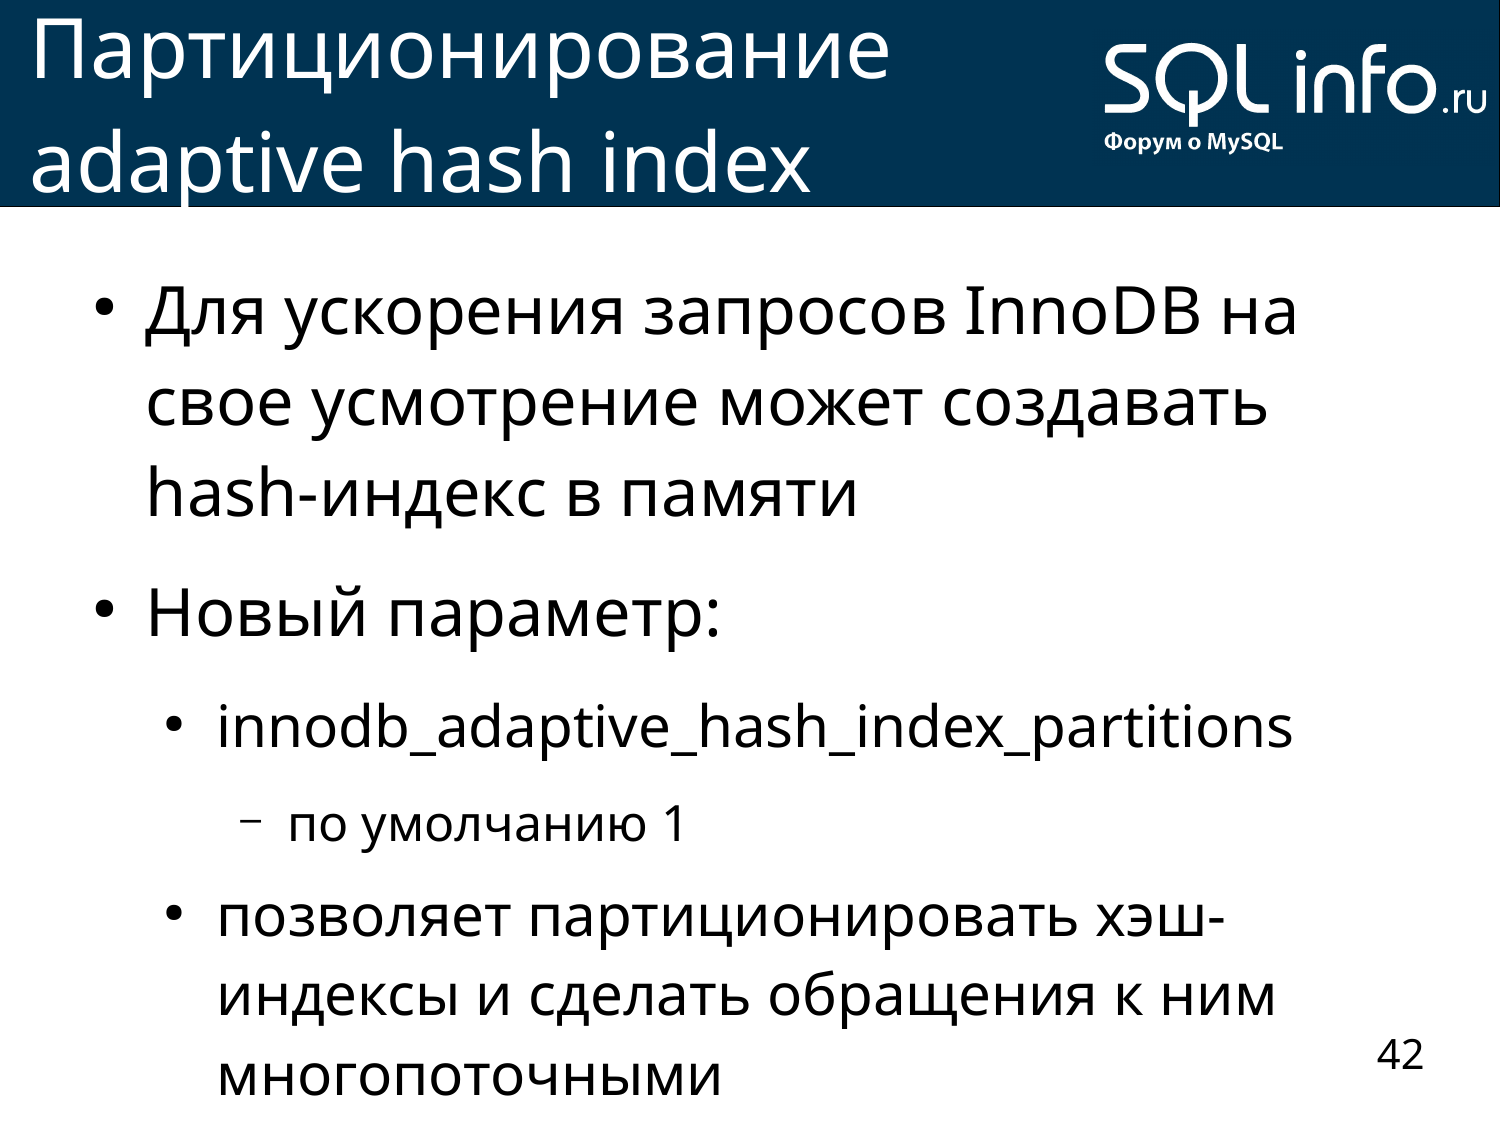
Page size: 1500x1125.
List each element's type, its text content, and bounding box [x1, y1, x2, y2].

list Для ускорения запросов InnoDB на свое усмотрение может создавать hash-индекс в памяти Новый параметр: innodb_adaptive_hash_index_partitions по умолчанию 1 позволяет партиционировать хэш-индексы и сделать обращения к ним многопоточными [75, 263, 1425, 1034]
title Партиционирование adaptive hash index [29, 0, 1093, 207]
picture [1093, 29, 1495, 166]
